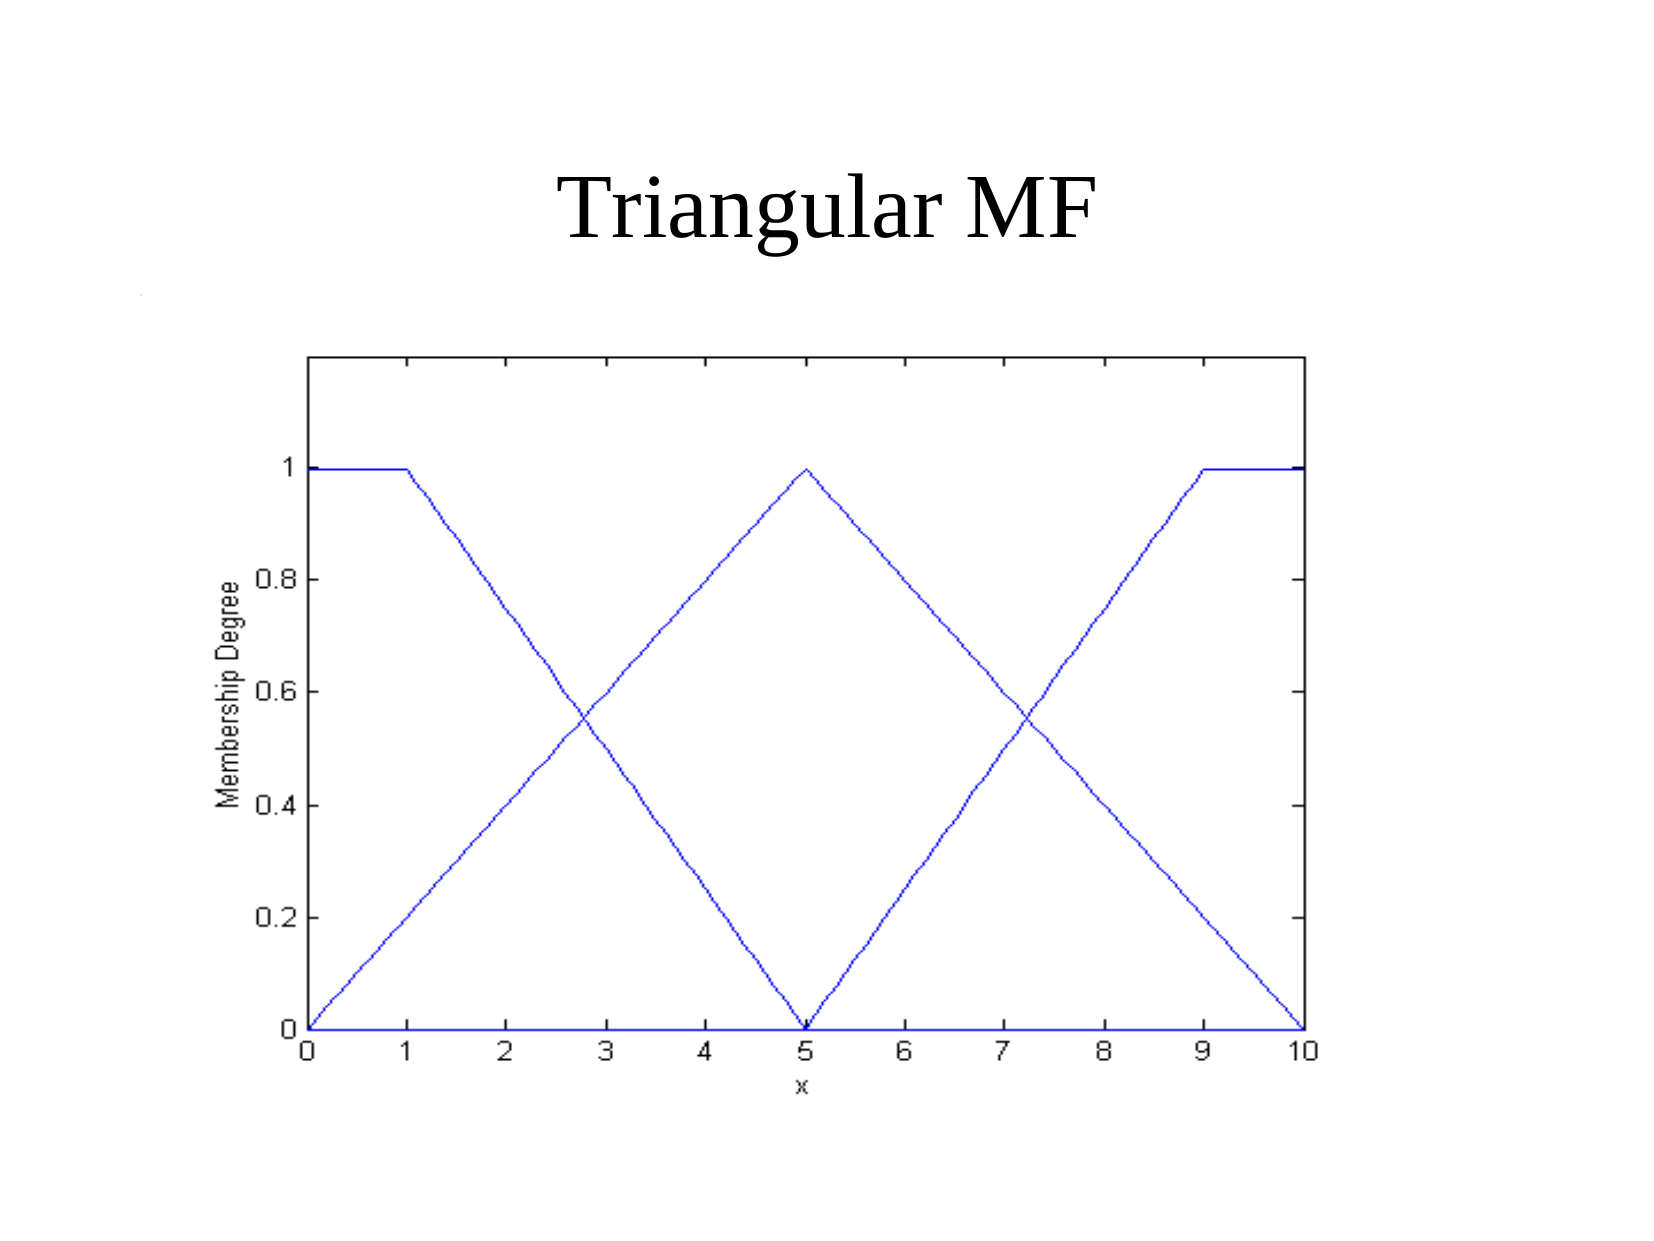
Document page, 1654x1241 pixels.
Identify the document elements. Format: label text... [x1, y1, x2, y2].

title Triangular MF [121, 102, 1534, 311]
chart [140, 294, 1423, 1118]
